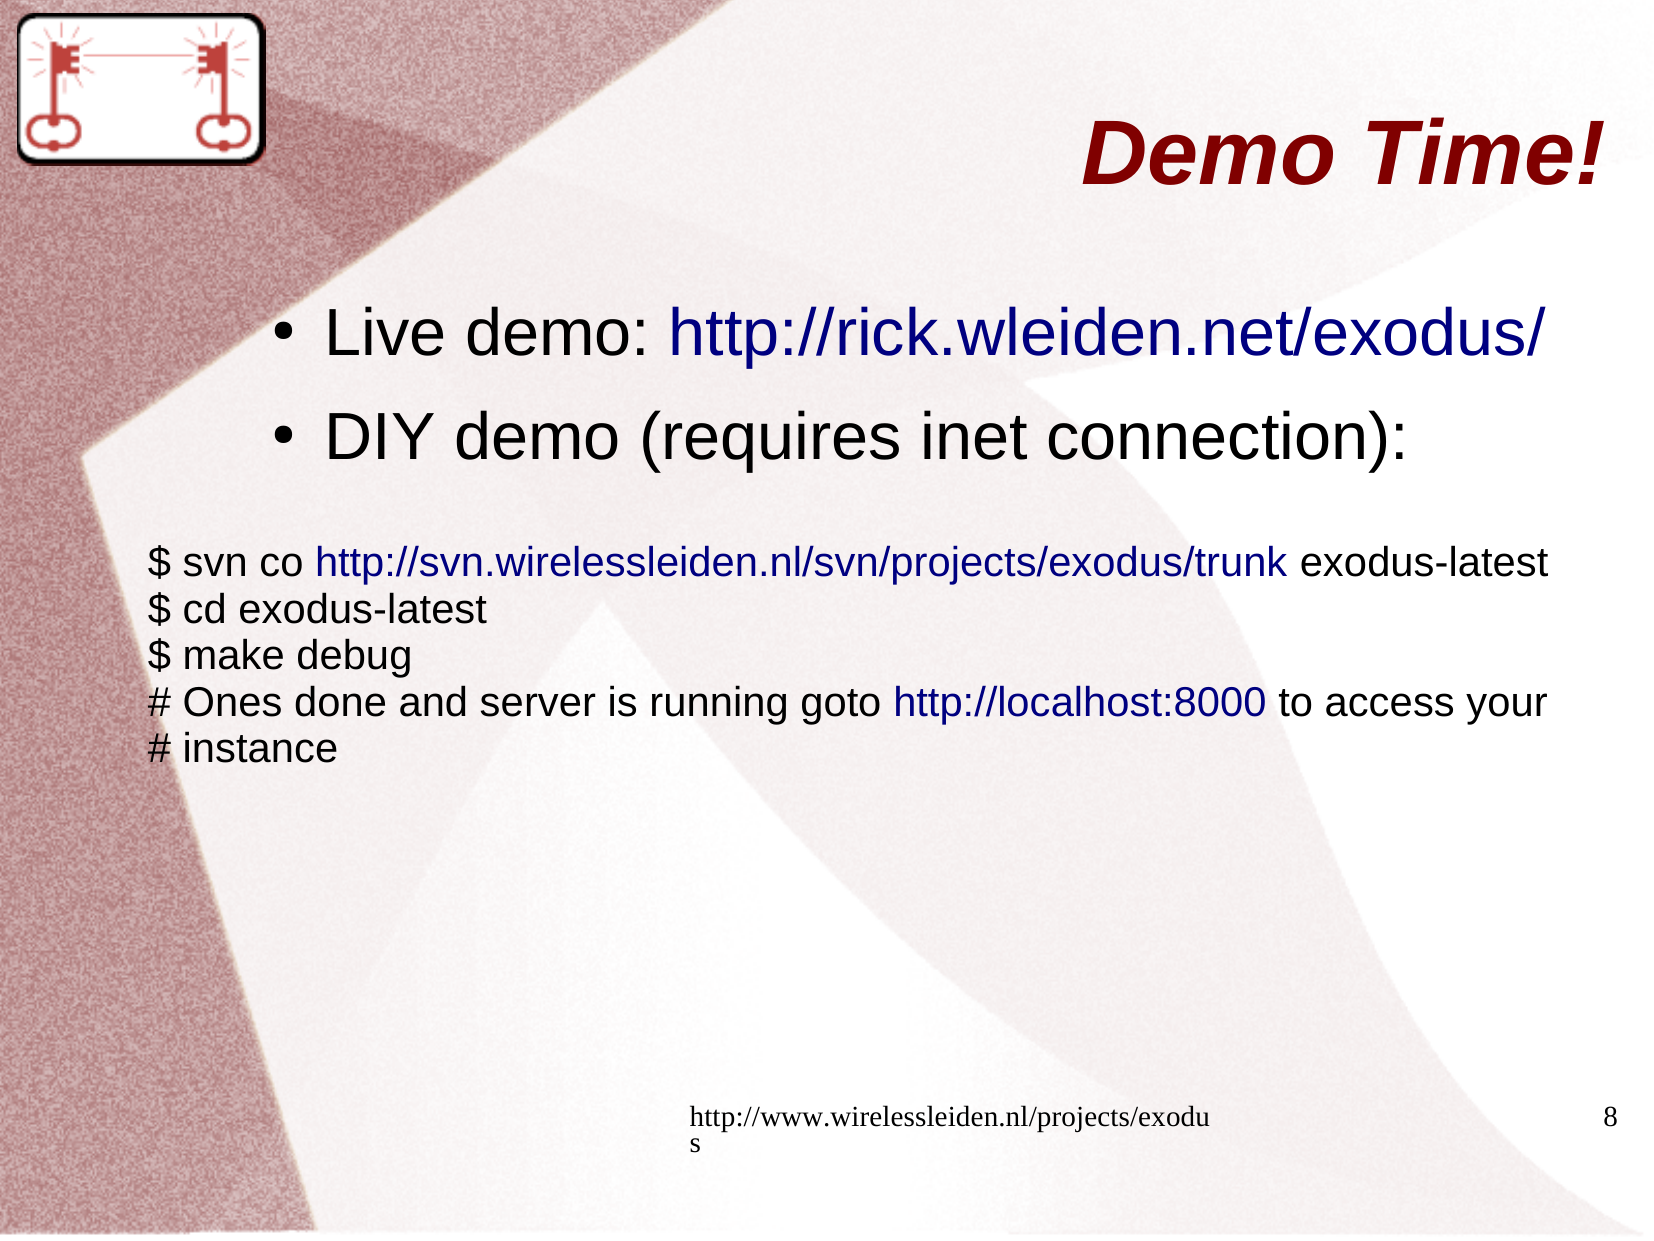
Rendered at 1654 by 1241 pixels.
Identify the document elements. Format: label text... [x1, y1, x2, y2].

picture [0, 0, 1654, 1241]
list Live demo: http://rick.wleiden.net/exodus/ DIY demo (requires inet connection): [236, 295, 1571, 531]
text_box $ svn co http://svn.wirelessleiden.nl/svn/projects/exodus/trunk exodus-latest $ cd exodus-latest $ make debug # Ones done and server is running goto http://localhost:8000 to access your # instance [118, 531, 1625, 779]
title Demo Time! [596, 49, 1607, 257]
